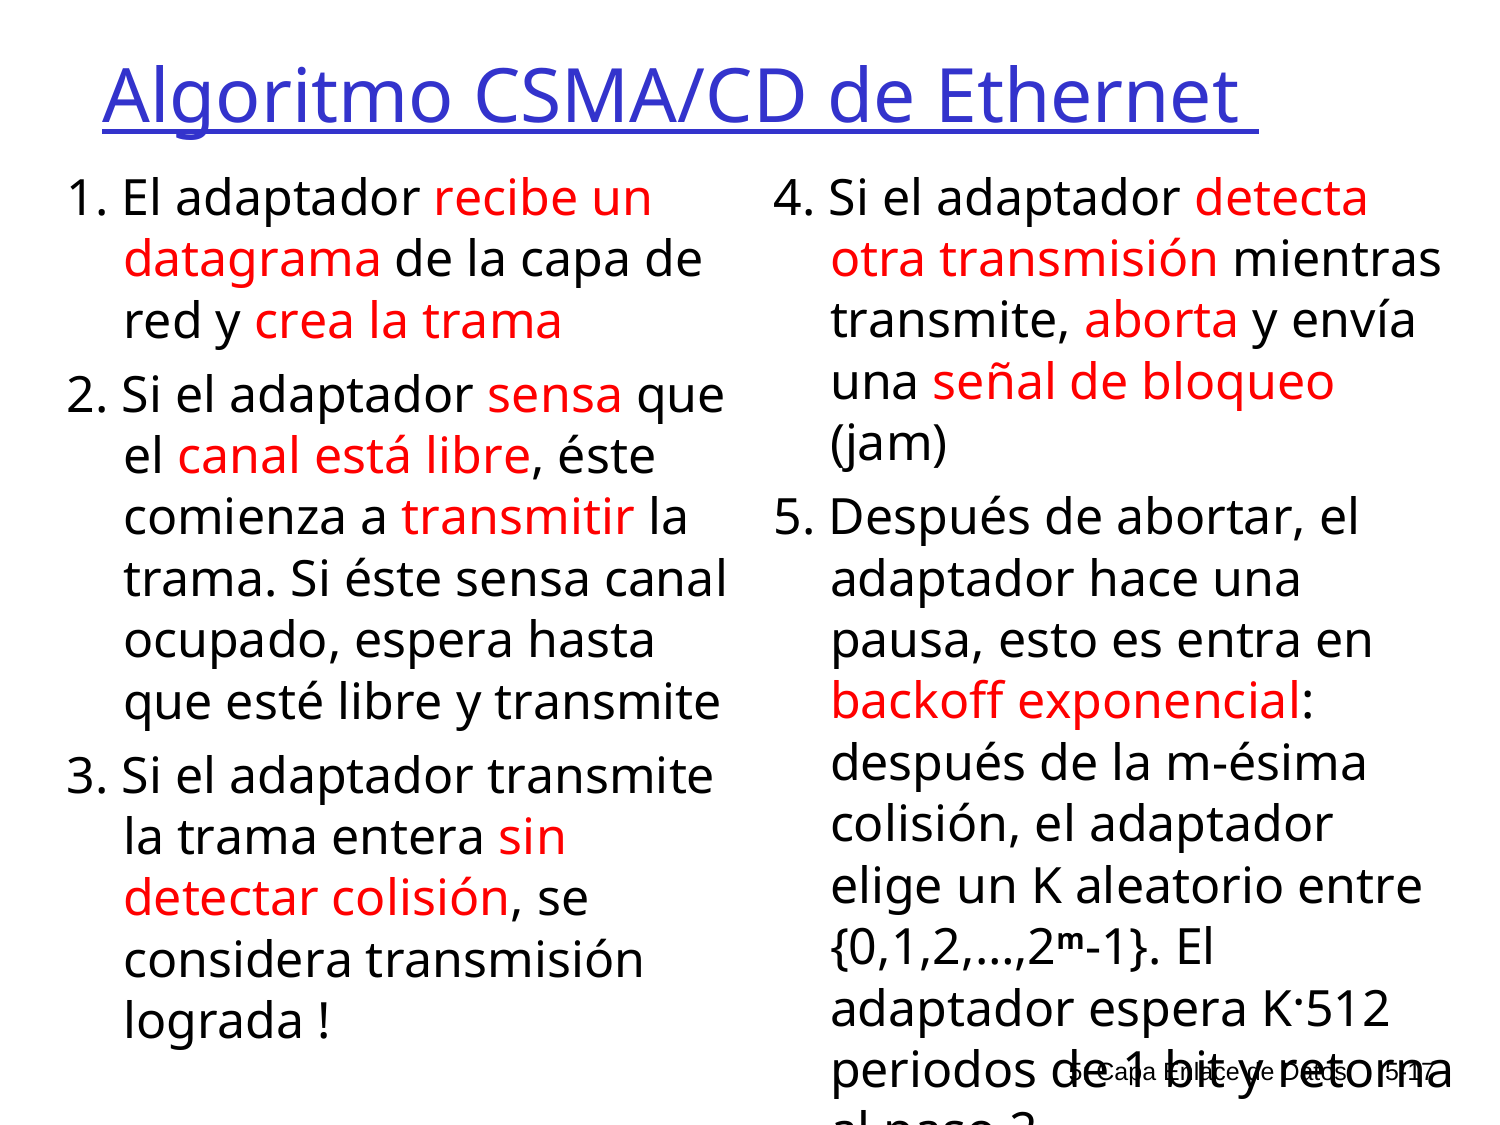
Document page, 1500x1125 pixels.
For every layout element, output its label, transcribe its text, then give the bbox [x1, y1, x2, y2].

list 4. Si el adaptador detecta otra transmisión mientras transmite, aborta y envía una señal de bloqueo (jam) 5. Después de abortar, el adaptador hace una pausa, esto es entra en backoff exponencial: después de la m-ésima colisión, el adaptador elige un K aleatorio entre {0,1,2,…,2m-1}. El adaptador espera K·512 periodos de 1 bit y retorna al paso 2 [759, 158, 1471, 1012]
list 1. El adaptador recibe un datagrama de la capa de red y crea la trama 2. Si el adaptador sensa que el canal está libre, éste comienza a transmitir la trama. Si éste sensa canal ocupado, espera hasta que esté libre y transmite 3. Si el adaptador transmite la trama entera sin detectar colisión, se considera transmisión lograda ! [52, 158, 766, 1019]
title Algoritmo CSMA/CD de Ethernet [87, 0, 1363, 158]
